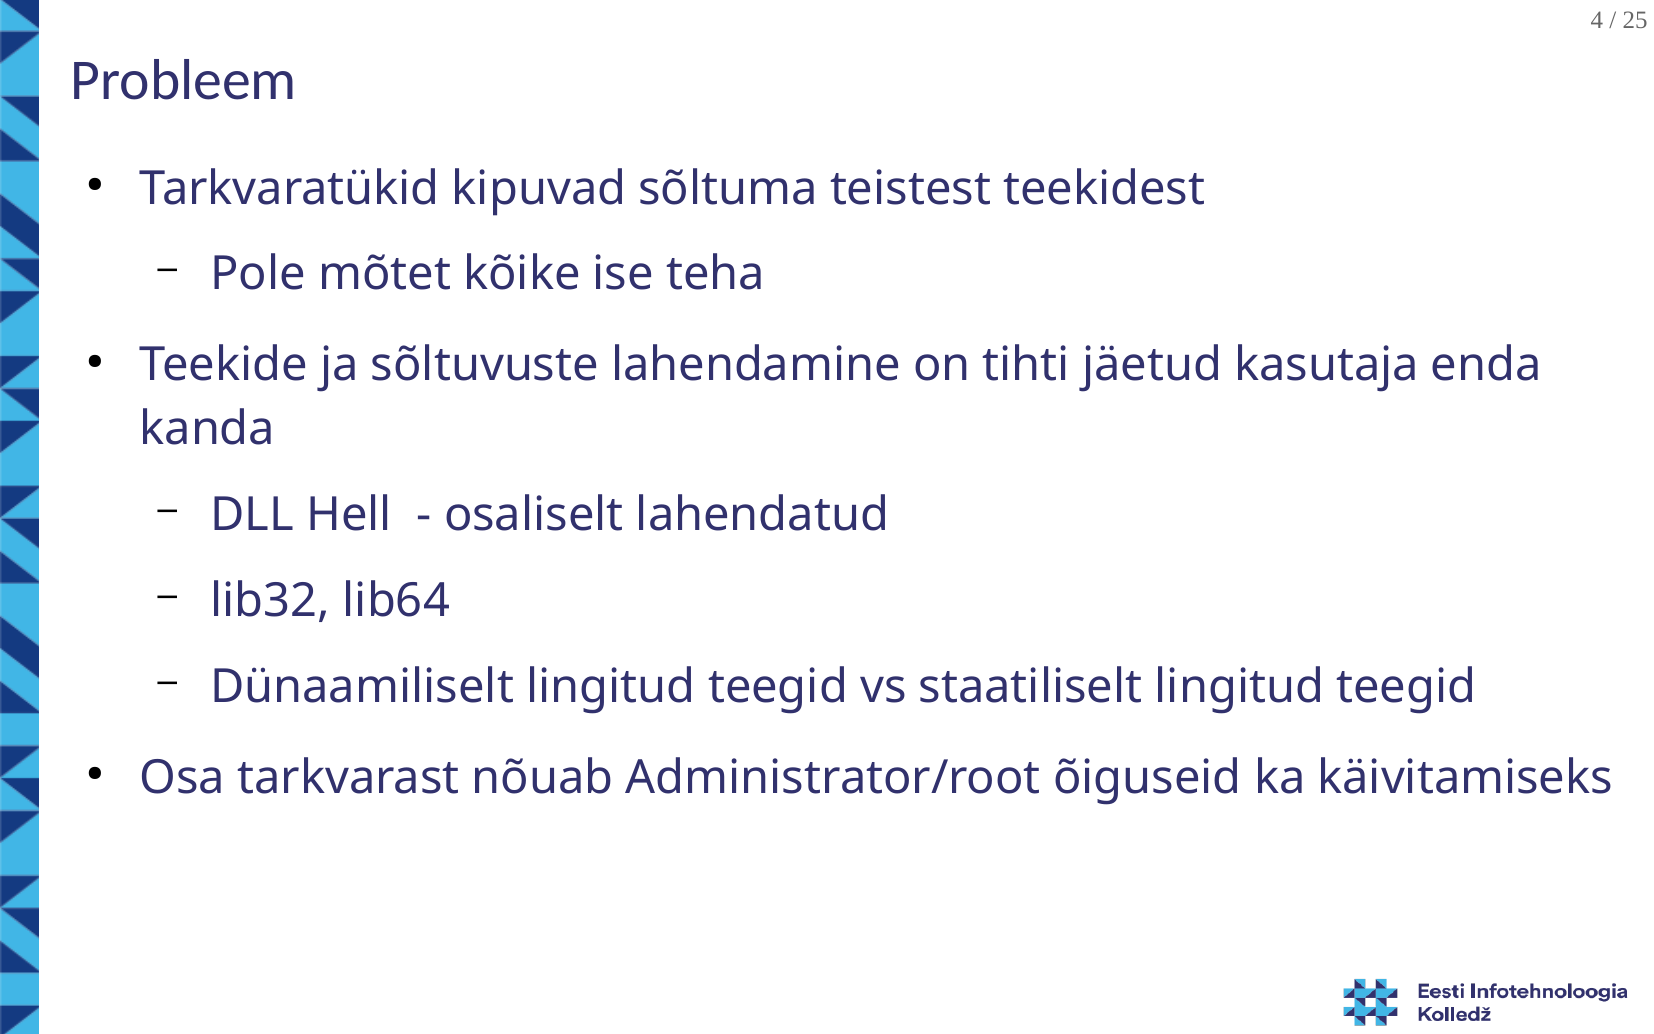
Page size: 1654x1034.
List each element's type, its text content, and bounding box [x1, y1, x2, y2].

list Tarkvaratükid kipuvad sõltuma teistest teekidest Pole mõtet kõike ise teha Teekide ja sõltuvuste lahendamine on tihti jäetud kasutaja enda kanda DLL Hell - osaliselt lahendatud lib32, lib64 Dünaamiliselt lingitud teegid vs staatiliselt lingitud teegid Osa tarkvarast nõuab Administrator/root õiguseid ka käivitamiseks [68, 153, 1630, 957]
title Probleem [70, 41, 1630, 130]
